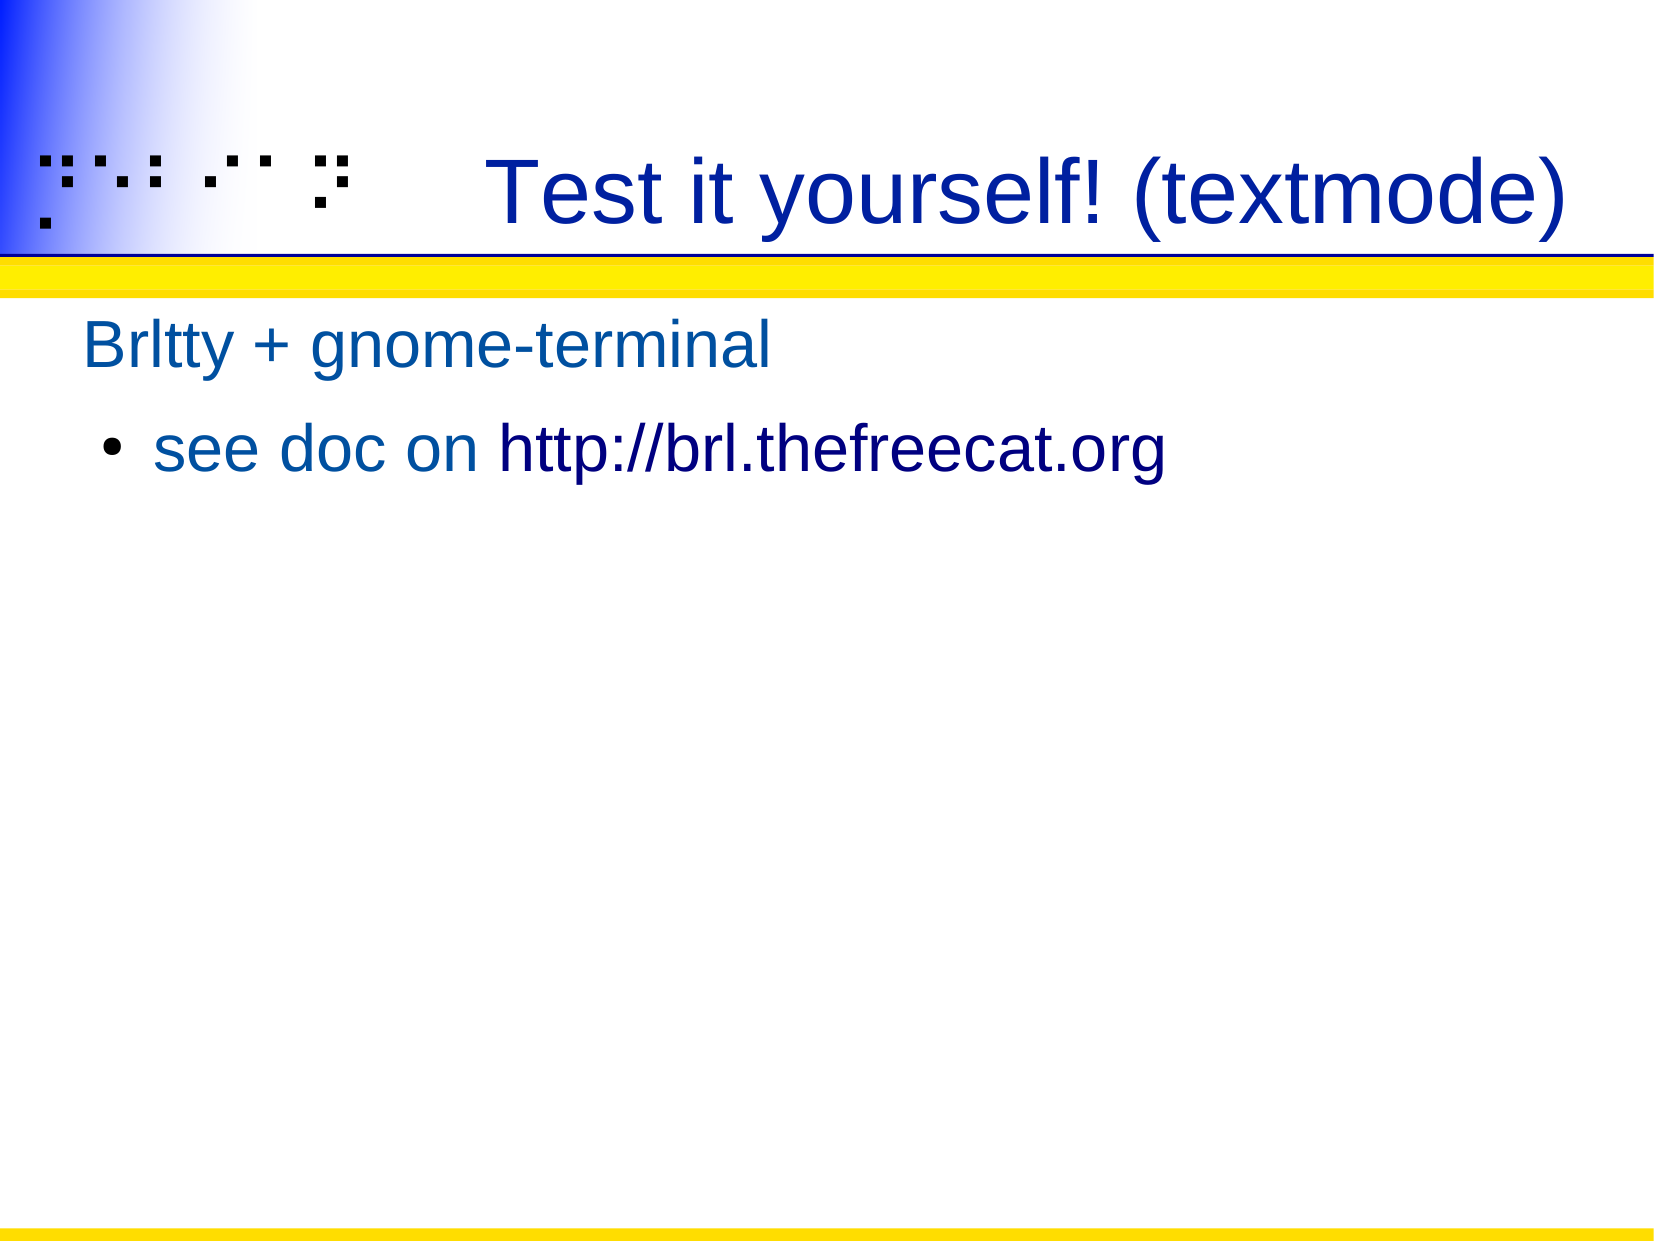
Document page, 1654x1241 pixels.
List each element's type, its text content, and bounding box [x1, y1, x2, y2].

title Test it yourself! (textmode) [372, 134, 1571, 250]
list Brltty + gnome-terminal see doc on http://brl.thefreecat.org [82, 307, 1571, 1111]
